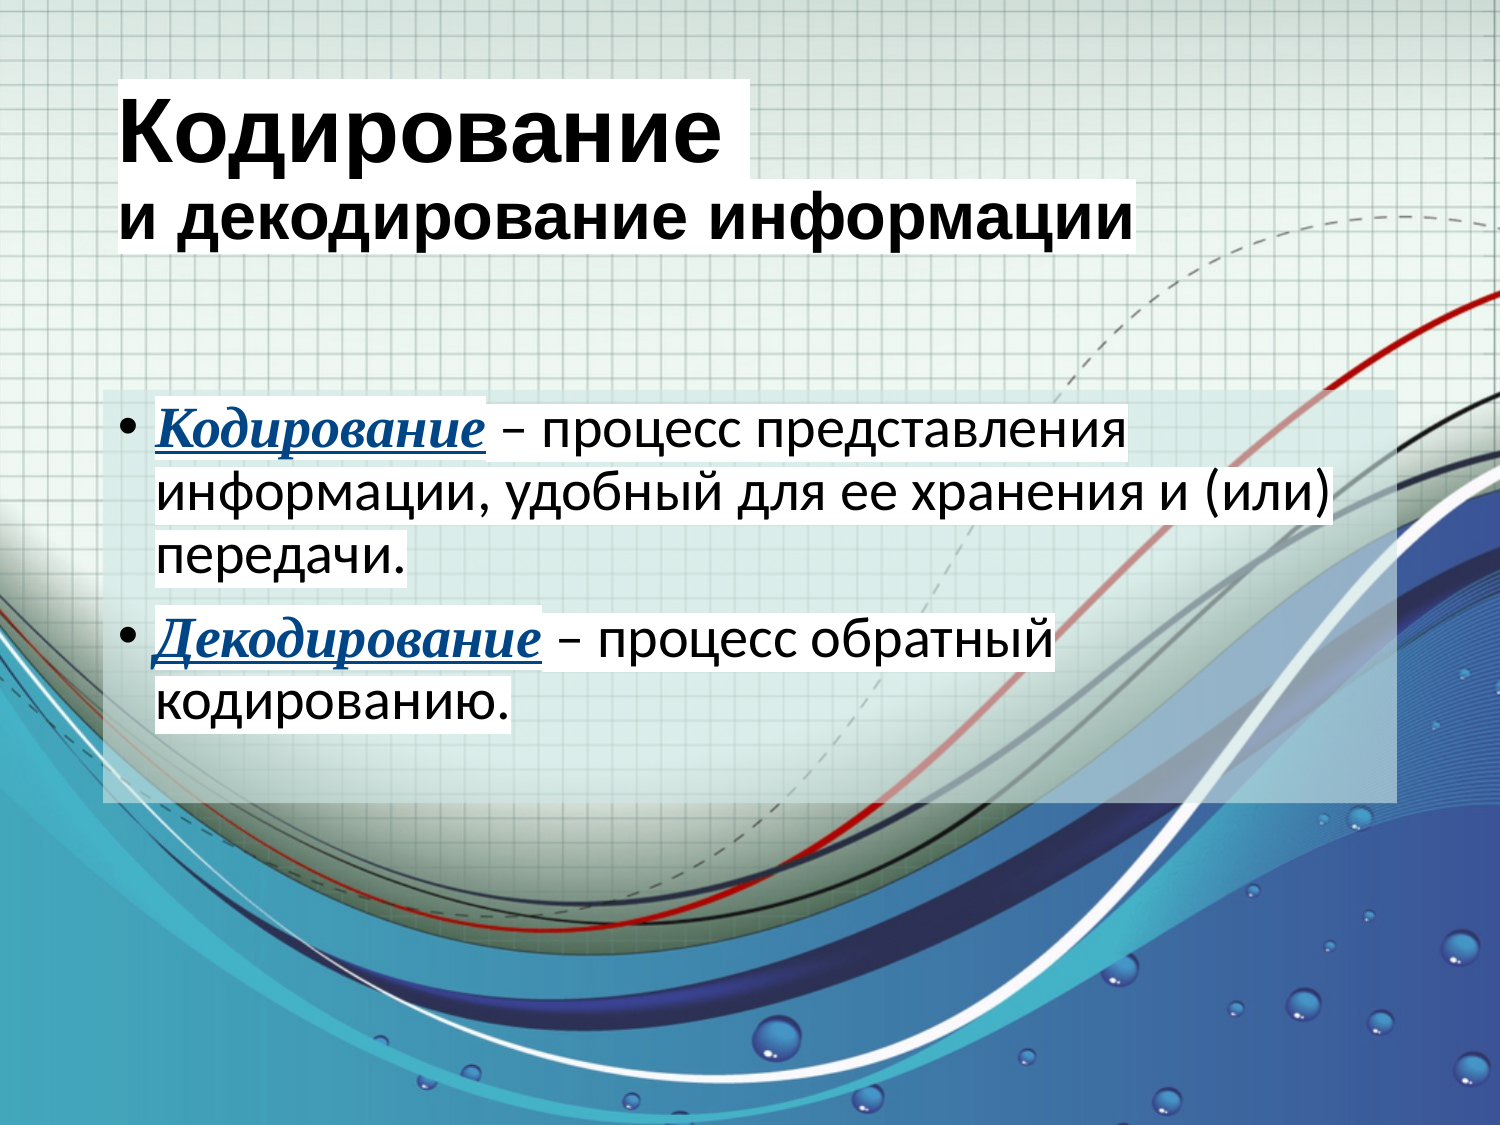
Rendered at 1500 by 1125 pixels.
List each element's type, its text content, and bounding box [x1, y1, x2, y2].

picture [0, 0, 1500, 1125]
title Кодирование и декодирование информации [103, 59, 1397, 278]
list Кодирование – процесс представления информации, удобный для ее хранения и (или) передачи. Декодирование – процесс обратный кодированию. [103, 389, 1397, 804]
